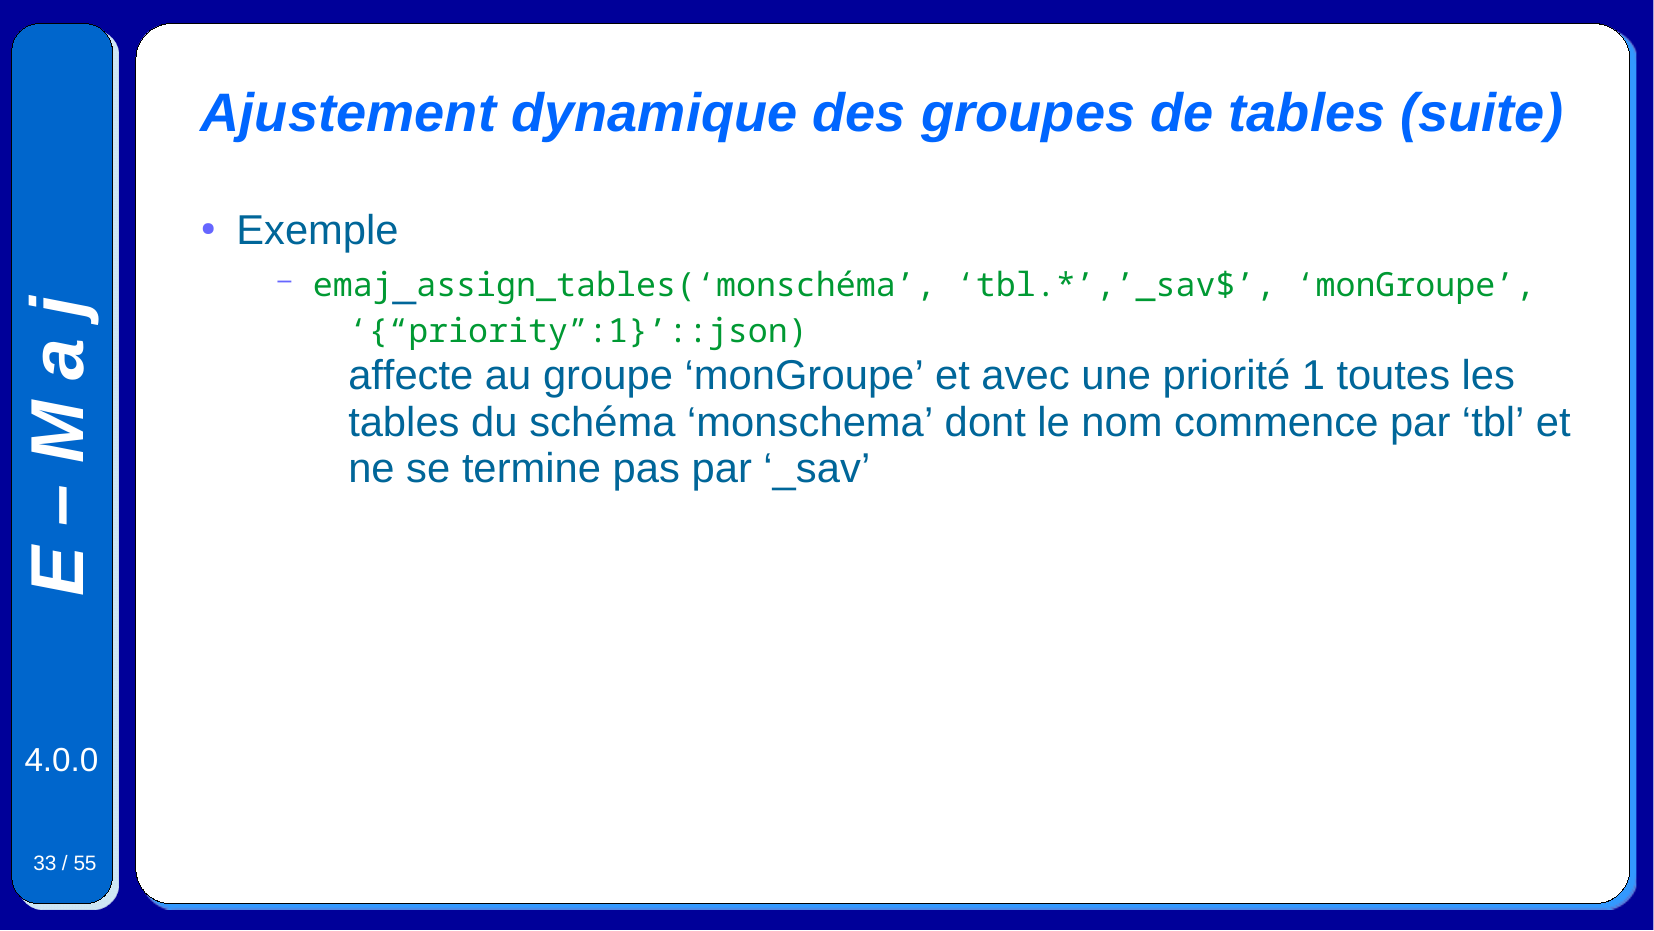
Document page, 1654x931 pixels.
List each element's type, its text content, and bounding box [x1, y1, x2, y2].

title Ajustement dynamique des groupes de tables (suite) [200, 34, 1575, 191]
list Exemple emaj_assign_tables(‘monschéma’, ‘tbl.*’,’_sav$’, ‘monGroupe’, ‘{“priority”:1}’::json) affecte au groupe ‘monGroupe’ et avec une priorité 1 toutes les tables du schéma ‘monschema’ dont le nom commence par ‘tbl’ et ne se termine pas par ‘_sav’ [177, 206, 1587, 829]
